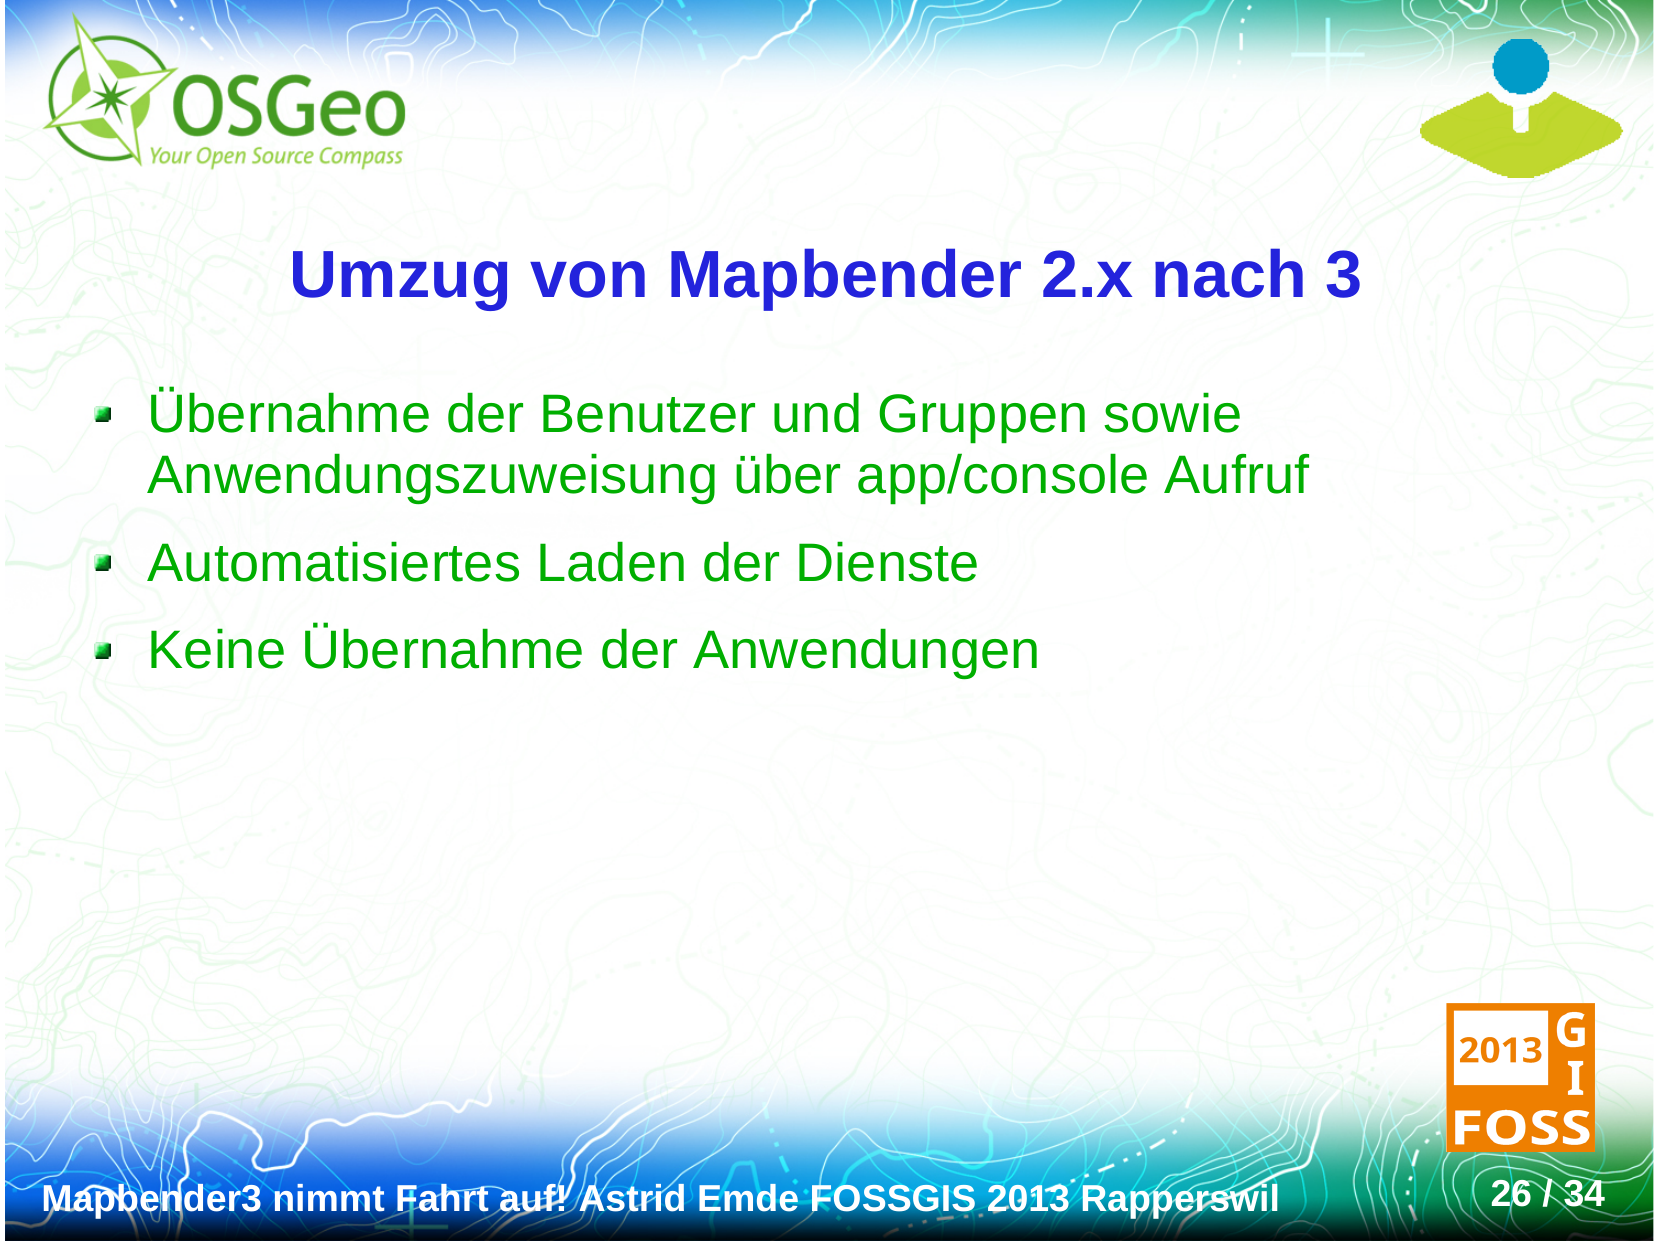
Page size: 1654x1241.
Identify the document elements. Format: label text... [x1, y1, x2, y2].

title Umzug von Mapbender 2.x nach 3 [82, 200, 1571, 349]
picture [5, 0, 1654, 1241]
list Übernahme der Benutzer und Gruppen sowie Anwendungszuweisung über app/console Aufruf Automatisiertes Laden der Dienste Keine Übernahme der Anwendungen [76, 383, 1565, 1203]
